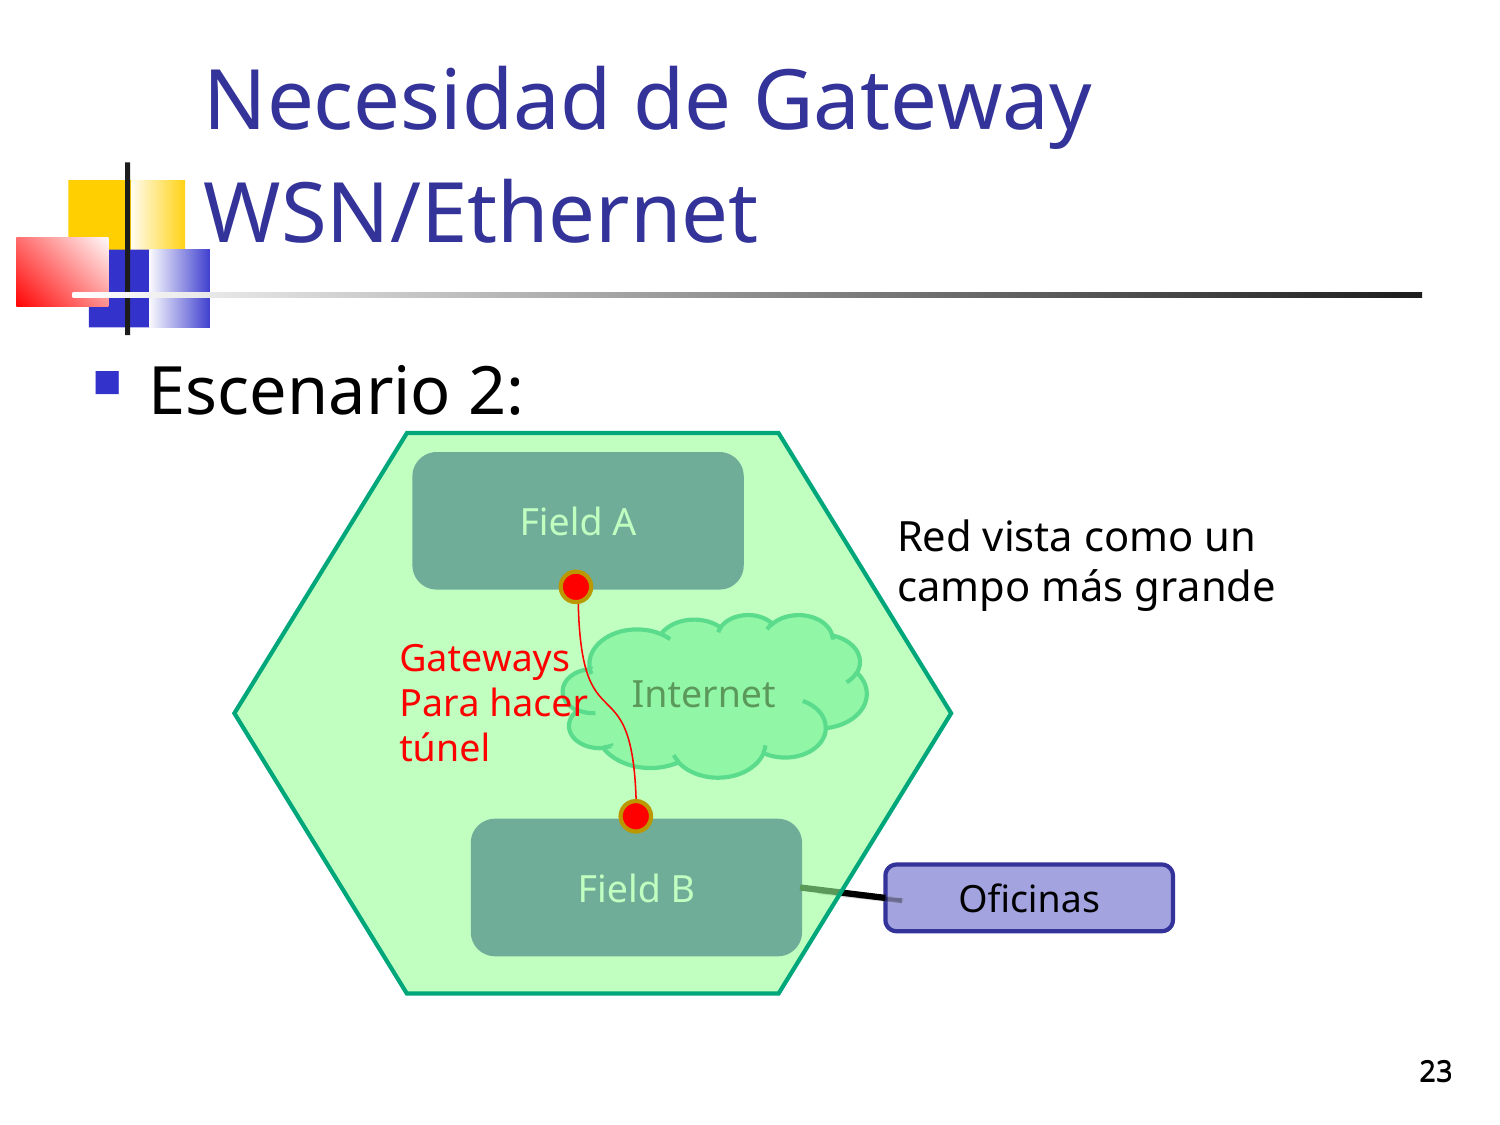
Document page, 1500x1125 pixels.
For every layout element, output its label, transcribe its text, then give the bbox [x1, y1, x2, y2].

text_box [238, 436, 947, 991]
text_box <number> [1155, 1024, 1468, 1100]
text_box Red vista como un campo más grande [882, 501, 1292, 618]
text_box Gateways Para hacer túnel [384, 626, 604, 778]
title Necesidad de Gateway WSN/Ethernet [188, 35, 1269, 276]
text_box Oficinas [885, 864, 1173, 932]
list Escenario 2: [77, 335, 1353, 1011]
